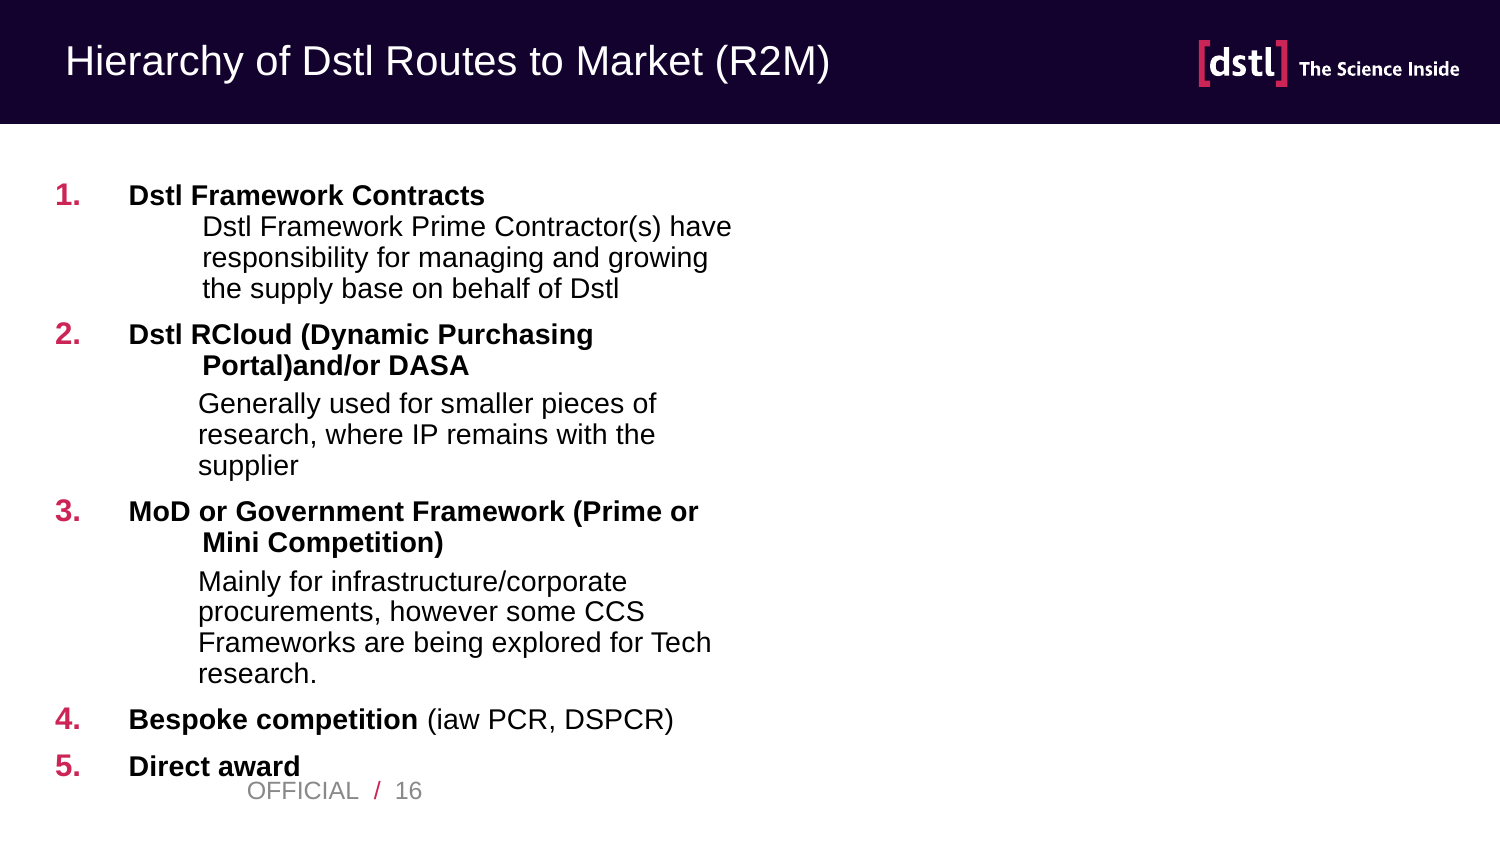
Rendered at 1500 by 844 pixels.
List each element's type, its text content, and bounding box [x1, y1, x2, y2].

text_box OFFICIAL / 16 [232, 767, 1459, 812]
title Hierarchy of Dstl Routes to Market (R2M) [5, 8, 1129, 115]
list Dstl Framework Contracts Dstl Framework Prime Contractor(s) have responsibility for managing and growing the supply base on behalf of Dstl Dstl RCloud (Dynamic Purchasing Portal)and/or DASA Generally used for smaller pieces of research, where IP remains with the supplier MoD or Government Framework (Prime or Mini Competition) Mainly for infrastructure/corporate procurements, however some CCS Frameworks are being explored for Tech research. Bespoke competition (iaw PCR, DSPCR) Direct award [41, 173, 751, 824]
